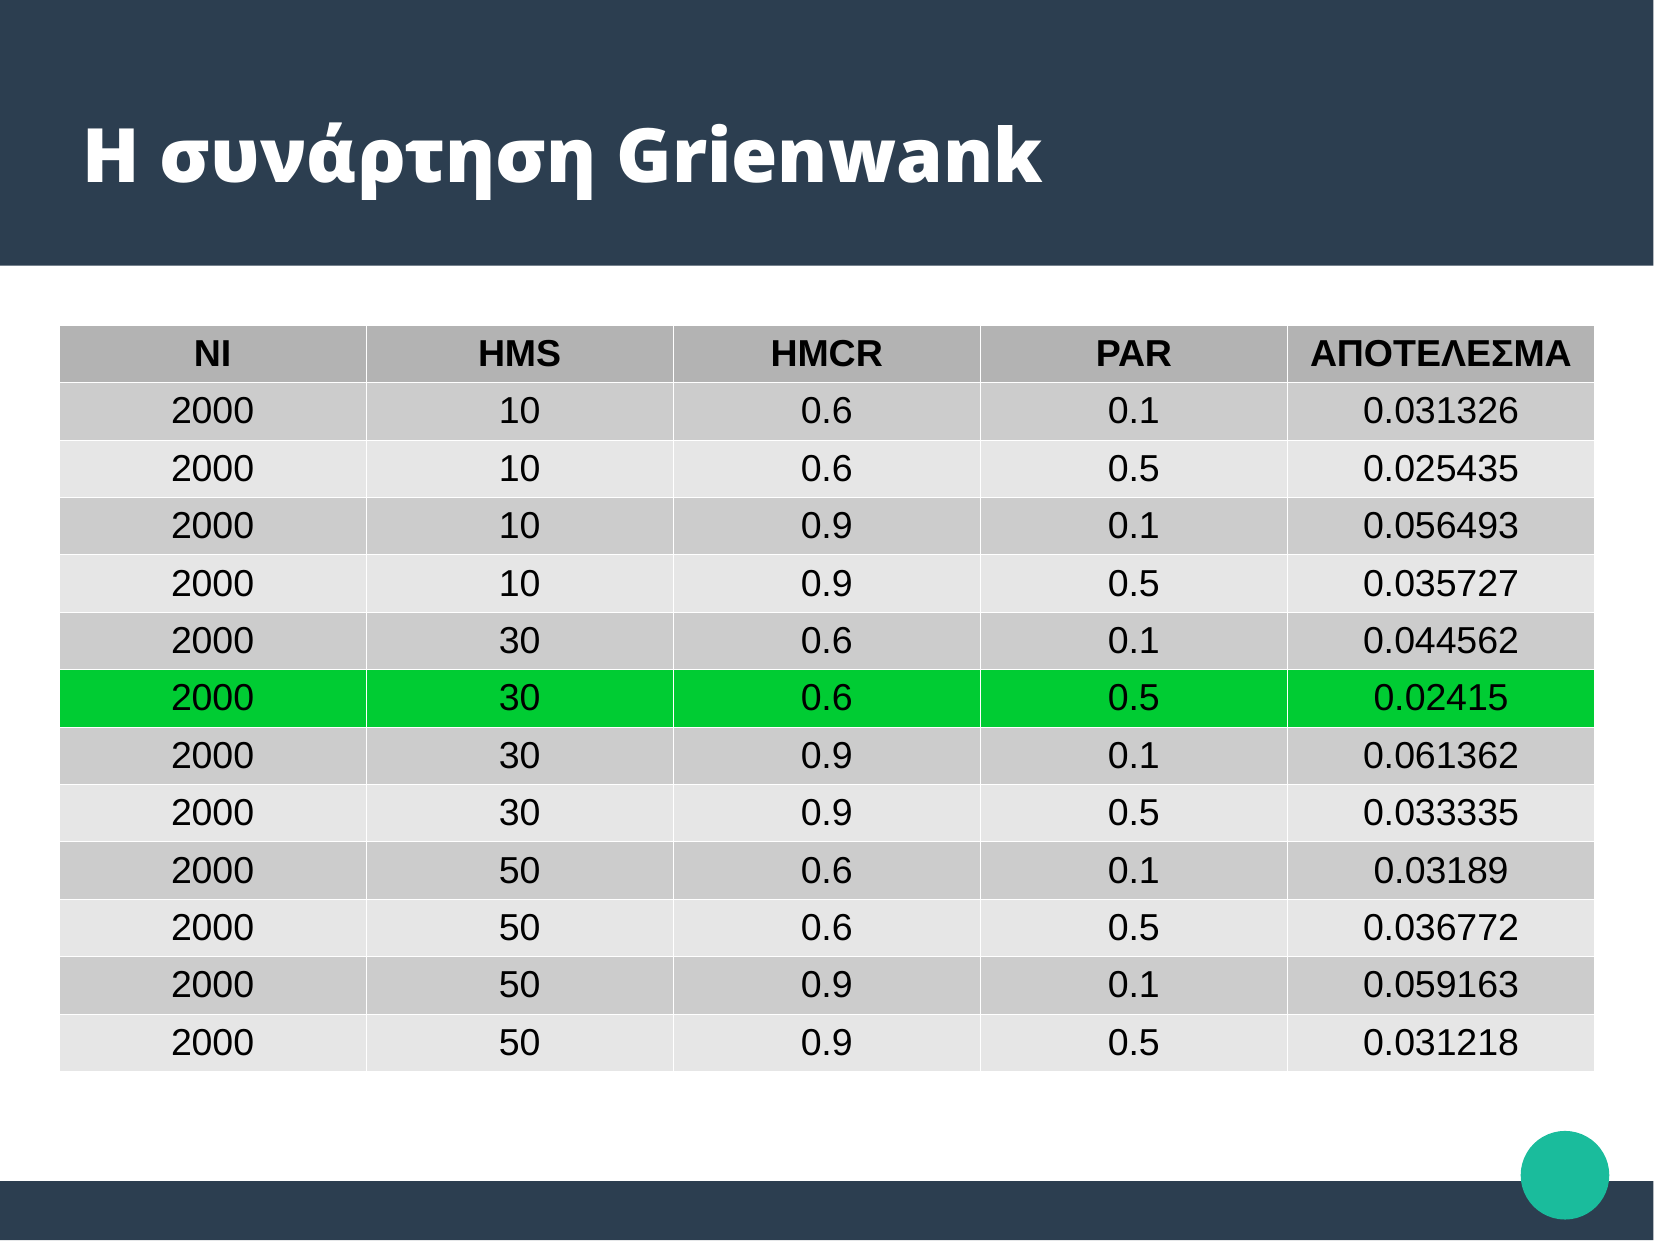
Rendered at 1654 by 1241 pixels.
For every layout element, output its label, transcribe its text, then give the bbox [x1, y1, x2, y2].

table_cell 0.1 [981, 498, 1287, 554]
table_header HMCR [674, 326, 980, 382]
table_cell 2000 [60, 613, 366, 669]
table_cell 0.061362 [1288, 728, 1594, 784]
table_cell 0.6 [674, 383, 980, 440]
table_cell 10 [367, 441, 673, 497]
table_cell 2000 [60, 728, 366, 784]
table_cell 0.5 [981, 670, 1287, 727]
table_header ΑΠΟΤΕΛΕΣΜΑ [1288, 326, 1594, 382]
table_cell 0.9 [674, 728, 980, 784]
table_cell 30 [367, 613, 673, 669]
table_header NI [60, 326, 366, 382]
table_cell 0.6 [674, 900, 980, 956]
table_cell 10 [367, 498, 673, 554]
table_cell 50 [367, 842, 673, 899]
title Η συνάρτηση Grienwank [82, 94, 1264, 213]
table_cell 0.036772 [1288, 900, 1594, 956]
table_cell 0.035727 [1288, 555, 1594, 612]
table_cell 0.059163 [1288, 957, 1594, 1014]
table_cell 0.9 [674, 785, 980, 841]
table_cell 50 [367, 1015, 673, 1071]
table_cell 0.9 [674, 555, 980, 612]
table_cell 0.9 [674, 498, 980, 554]
table_cell 2000 [60, 957, 366, 1014]
table_cell 0.5 [981, 441, 1287, 497]
table_cell 2000 [60, 785, 366, 841]
table_cell 10 [367, 383, 673, 440]
table_cell 0.03189 [1288, 842, 1594, 899]
table_cell 2000 [60, 1015, 366, 1071]
table_cell 10 [367, 555, 673, 612]
table_cell 0.033335 [1288, 785, 1594, 841]
table_cell 0.5 [981, 555, 1287, 612]
table_cell 0.5 [981, 785, 1287, 841]
table_cell 0.1 [981, 957, 1287, 1014]
table_cell 0.1 [981, 383, 1287, 440]
table_cell 2000 [60, 441, 366, 497]
table_cell 30 [367, 670, 673, 727]
table_cell 0.031218 [1288, 1015, 1594, 1071]
table_cell 2000 [60, 555, 366, 612]
table_cell 0.6 [674, 613, 980, 669]
table_cell 50 [367, 900, 673, 956]
table_cell 0.9 [674, 957, 980, 1014]
table_header HMS [367, 326, 673, 382]
table_cell 2000 [60, 670, 366, 727]
table_cell 2000 [60, 842, 366, 899]
table_cell 0.5 [981, 900, 1287, 956]
table_cell 0.056493 [1288, 498, 1594, 554]
table_cell 0.6 [674, 441, 980, 497]
table_cell 0.044562 [1288, 613, 1594, 669]
table_header PAR [981, 326, 1287, 382]
table_cell 50 [367, 957, 673, 1014]
table_cell 0.1 [981, 728, 1287, 784]
table_cell 0.9 [674, 1015, 980, 1071]
table_cell 0.031326 [1288, 383, 1594, 440]
table_cell 2000 [60, 498, 366, 554]
table_cell 0.6 [674, 670, 980, 727]
table_cell 0.1 [981, 613, 1287, 669]
table_cell 2000 [60, 900, 366, 956]
table_cell 0.1 [981, 842, 1287, 899]
table_cell 0.5 [981, 1015, 1287, 1071]
table_cell 30 [367, 728, 673, 784]
table_cell 2000 [60, 383, 366, 440]
table_cell 30 [367, 785, 673, 841]
table_cell 0.6 [674, 842, 980, 899]
table_cell 0.025435 [1288, 441, 1594, 497]
table_cell 0.02415 [1288, 670, 1594, 727]
